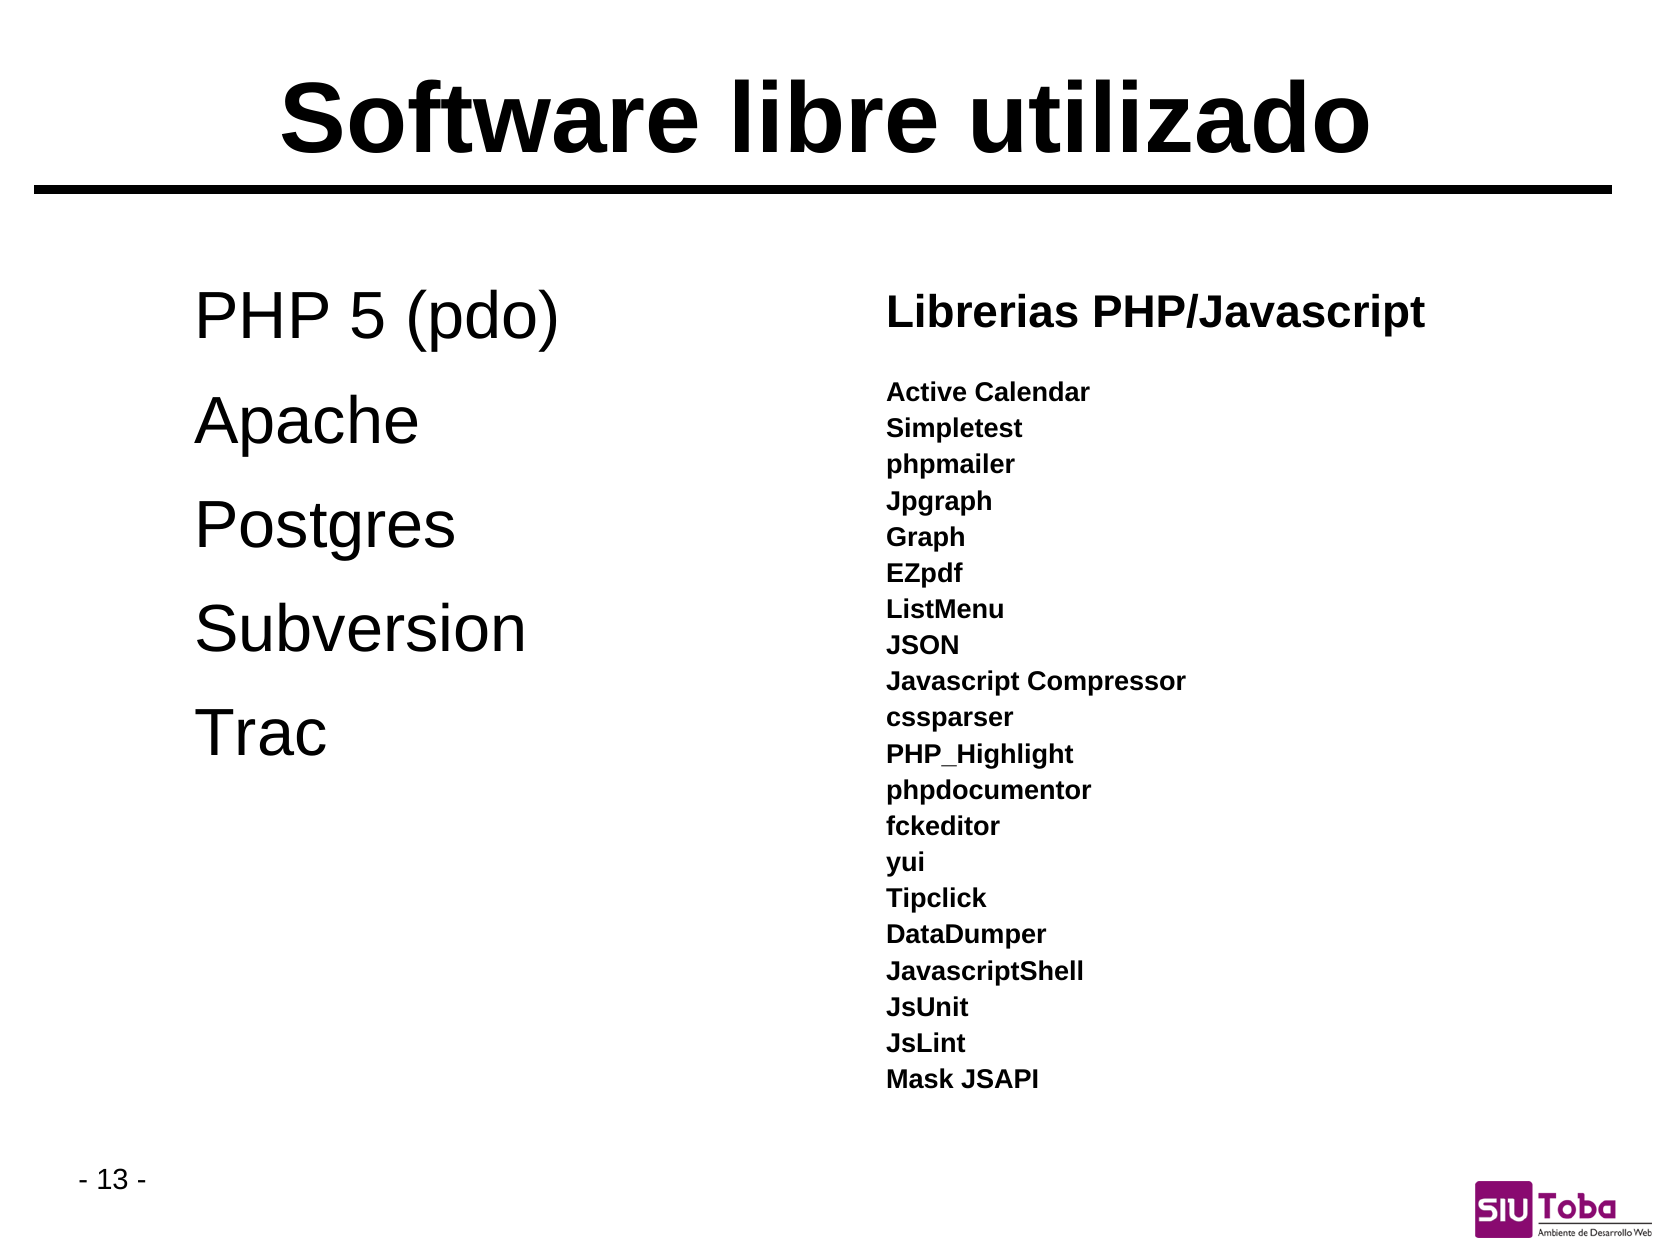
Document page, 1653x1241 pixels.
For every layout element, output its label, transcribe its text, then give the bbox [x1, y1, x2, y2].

title Software libre utilizado [58, 47, 1594, 188]
picture [1475, 1181, 1652, 1238]
list PHP 5 (pdo) Apache Postgres Subversion Trac [176, 278, 750, 905]
list Librerias PHP/Javascript Active Calendar Simpletest phpmailer Jpgraph Graph EZpdf ListMenu JSON Javascript Compressor cssparser PHP_Highlight phpdocumentor fckeditor yui Tipclick DataDumper JavascriptShell JsUnit JsLint Mask JSAPI [862, 286, 1500, 1111]
